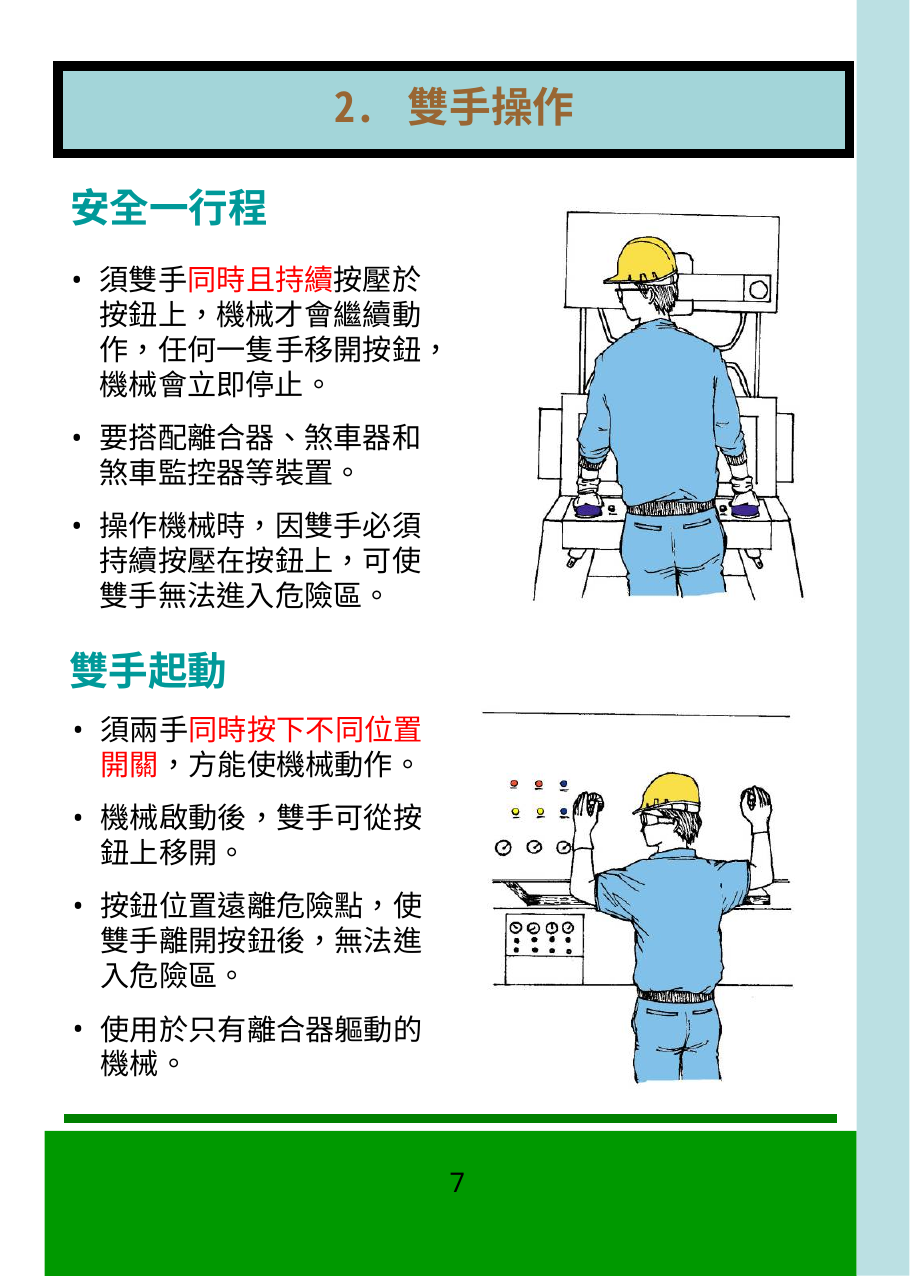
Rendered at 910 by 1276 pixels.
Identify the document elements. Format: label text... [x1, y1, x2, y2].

text_box 雙手起動 須兩手同時按下不同位置開關，方能使機械動作。 機械啟動後，雙手可從按鈕上移開。 按鈕位置遠離危險點，使雙手離開按鈕後，無法進入危險區。 使用於只有離合器軀動的機械。 [53, 637, 455, 1089]
text_box [856, 0, 910, 1276]
picture [466, 176, 844, 614]
picture [442, 661, 847, 1110]
text_box 7 [422, 1157, 493, 1207]
text_box 安全一行程 [54, 174, 284, 239]
text_box 須雙手同時且持續按壓於按鈕上，機械才會繼續動作，任何一隻手移開按鈕，機械會立即停止。 要搭配離合器、煞車器和煞車監控器等裝置。 操作機械時，因雙手必須持續按壓在按鈕上，可使雙手無法進入危險區。 [52, 253, 456, 621]
text_box 2. 雙手操作 [266, 72, 643, 140]
